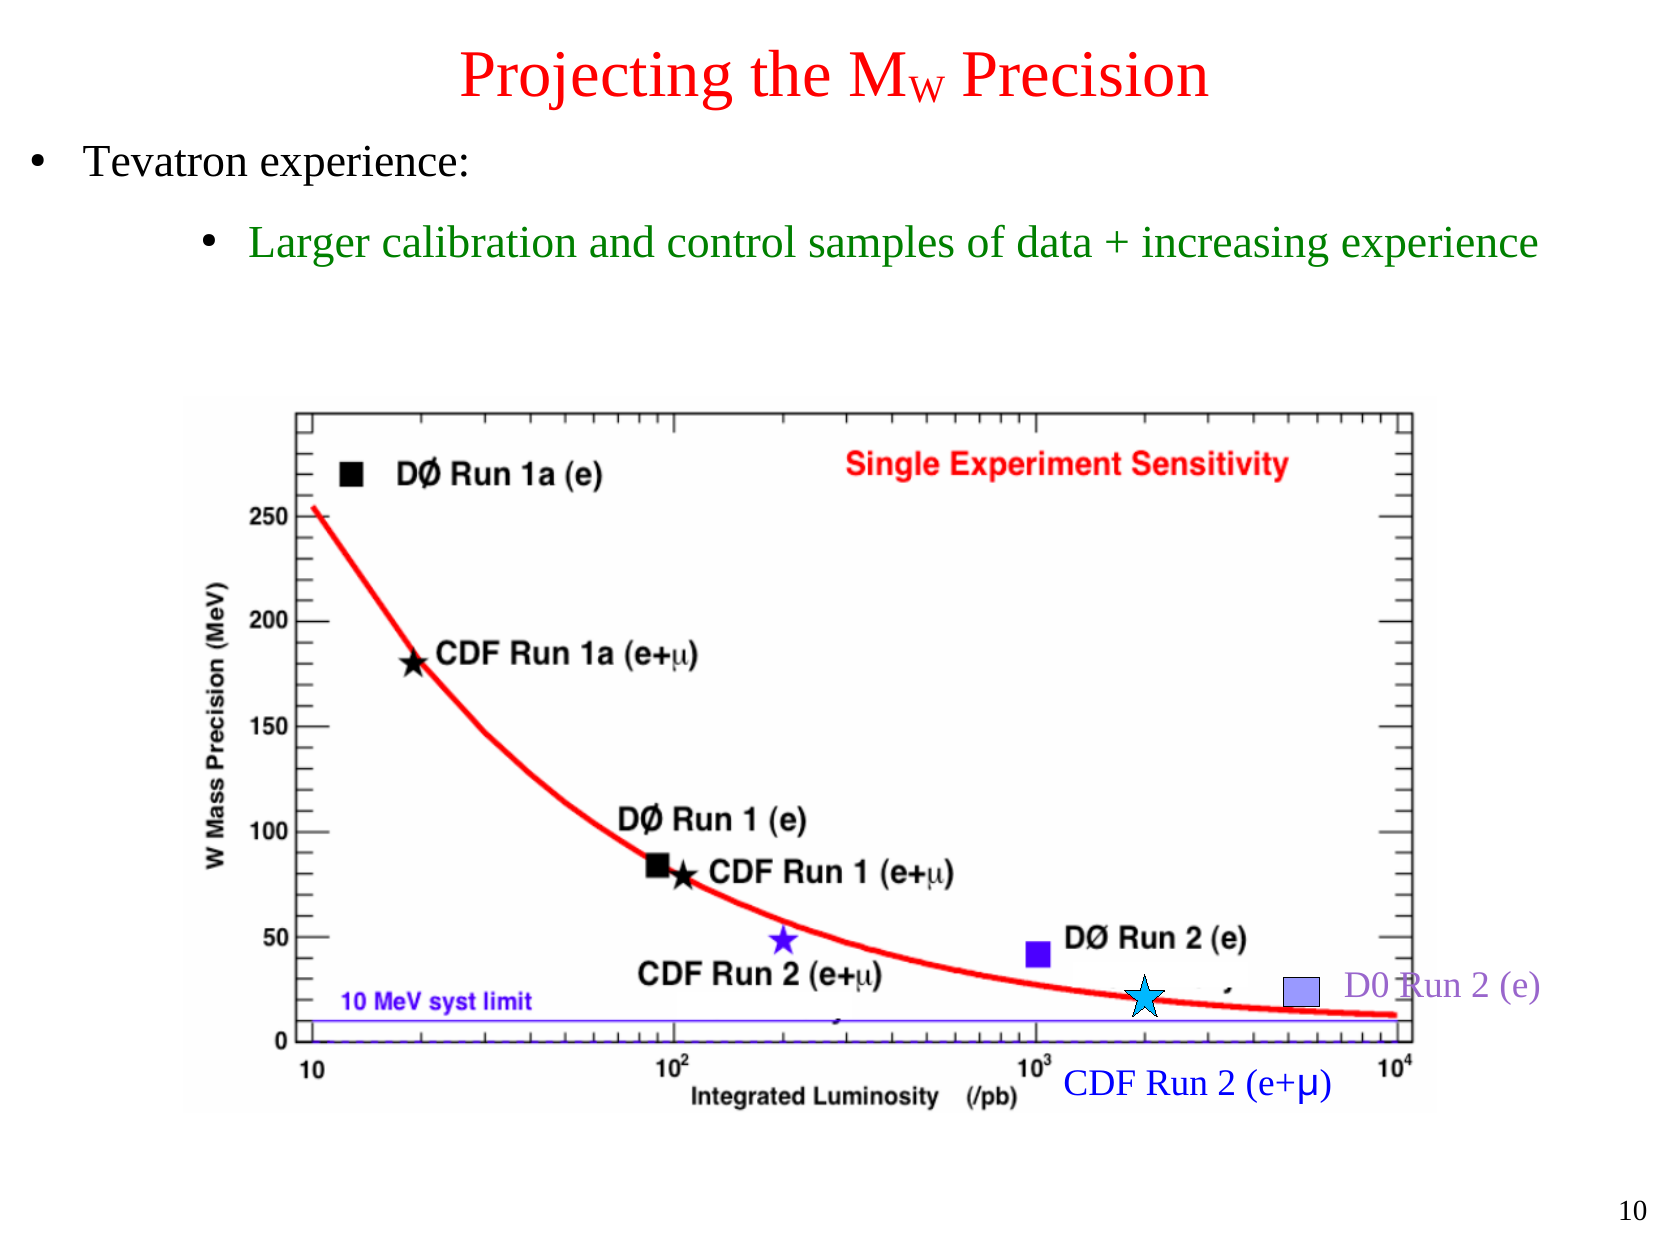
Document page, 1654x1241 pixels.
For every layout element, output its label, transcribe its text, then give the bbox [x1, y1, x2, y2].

text_box [1124, 974, 1165, 1017]
picture [167, 377, 1444, 1122]
text_box D0 Run 2 (e) [1343, 963, 1613, 1009]
text_box [1283, 977, 1320, 1007]
text_box CDF Run 2 (e+μ) [1063, 1055, 1332, 1100]
list Tevatron experience: Larger calibration and control samples of data + increasing experience [11, 55, 1647, 838]
title Projecting the MW Precision [128, 5, 1541, 55]
